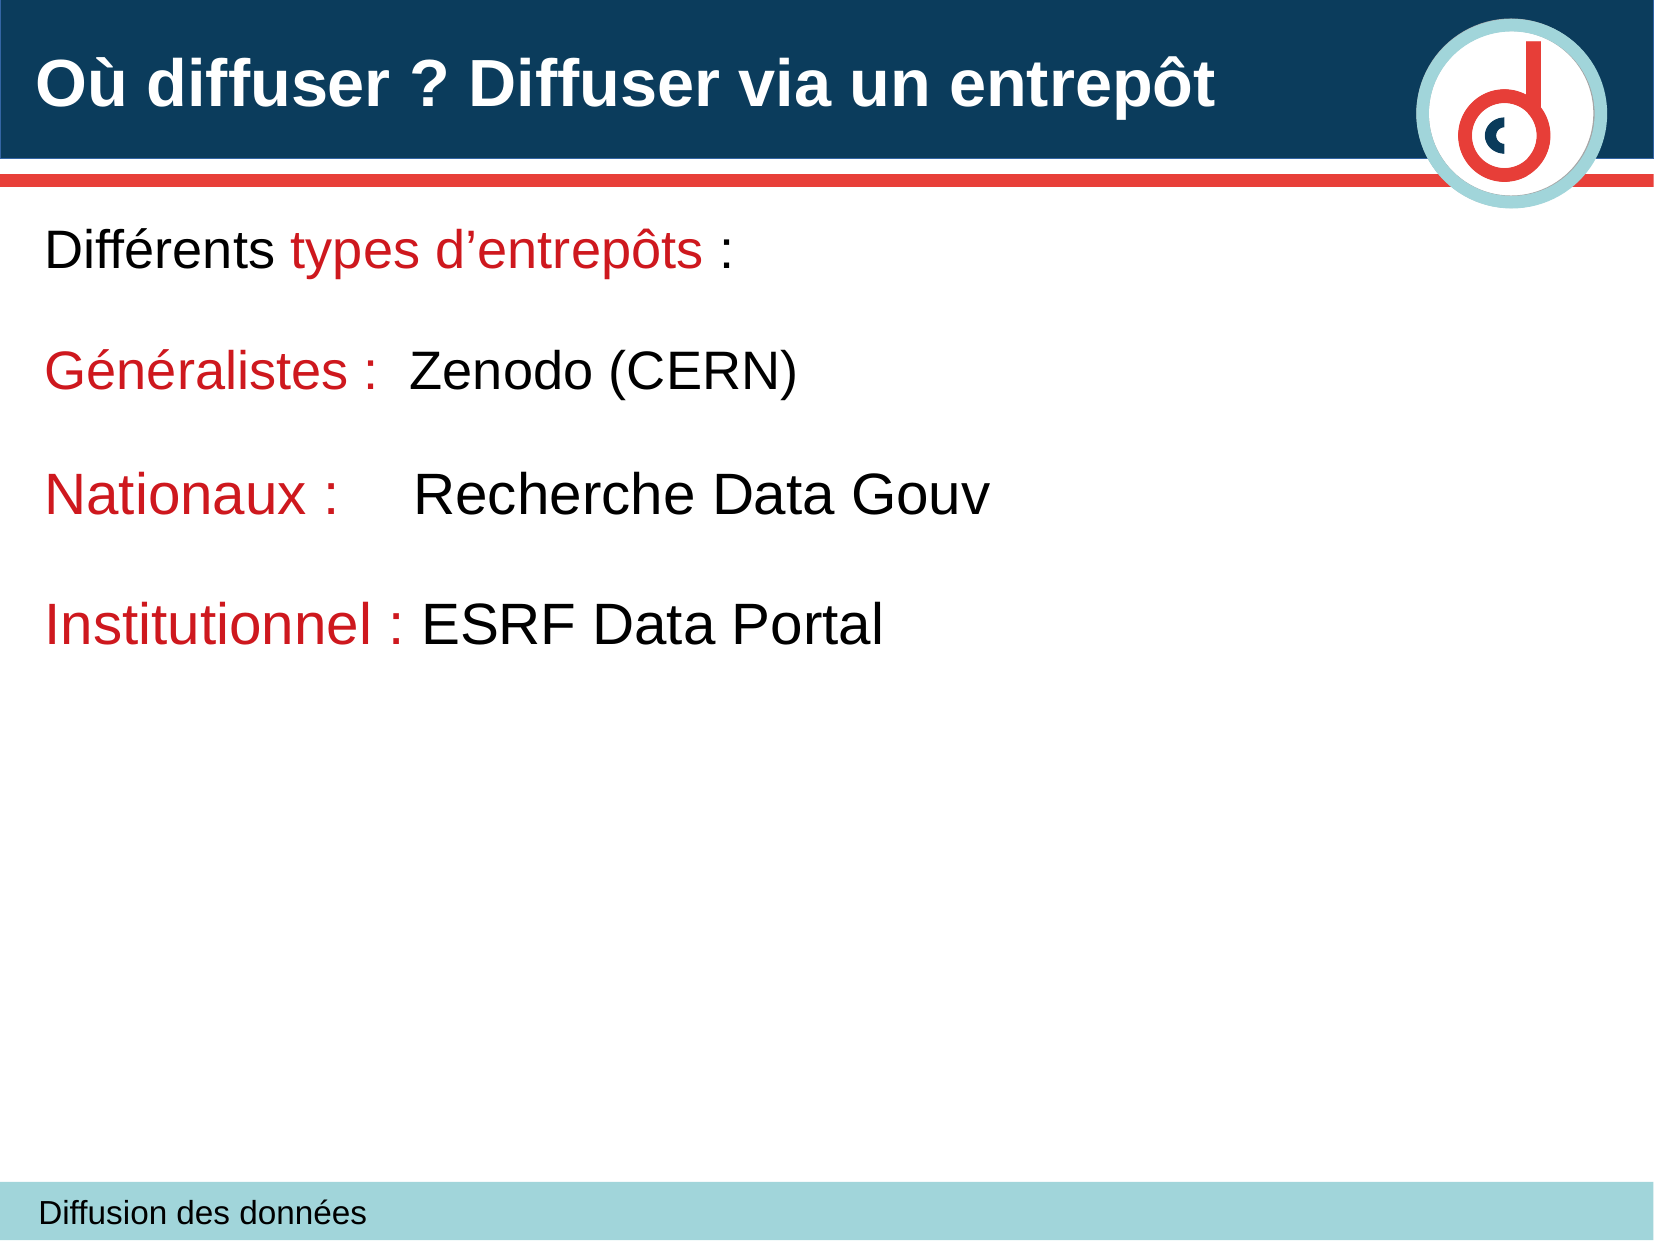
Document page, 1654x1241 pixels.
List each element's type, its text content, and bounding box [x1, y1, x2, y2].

text_box Différents types d’entrepôts : Généralistes : Zenodo (CERN) Nationaux : Recherche Data Gouv Institutionnel : ESRF Data Portal [29, 211, 1654, 1194]
text_box Diffusion des données [23, 1187, 621, 1241]
title Où diffuser ? Diffuser via un entrepôt [35, 11, 1430, 159]
